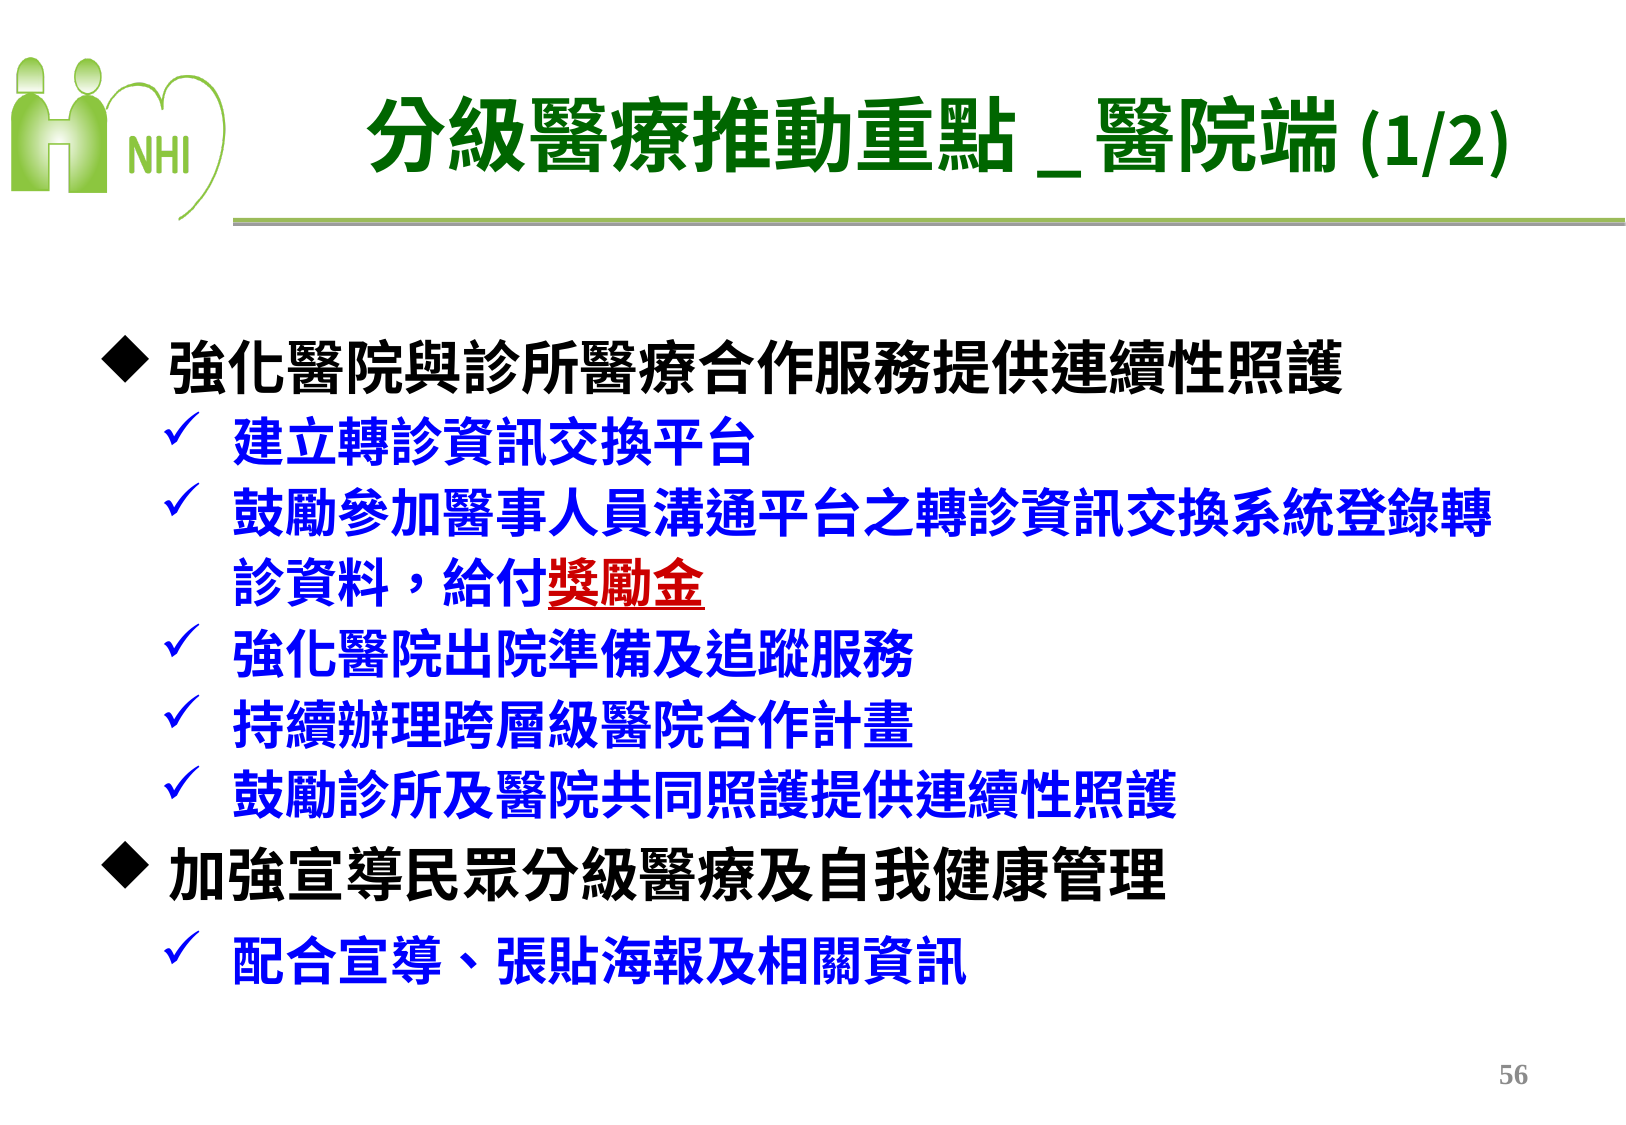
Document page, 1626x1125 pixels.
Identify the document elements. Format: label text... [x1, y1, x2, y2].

slide_number <編號> [1164, 1042, 1544, 1103]
title 分級醫療推動重點_醫院端(1/2) [81, 45, 1534, 220]
picture [0, 42, 233, 233]
list 強化醫院與診所醫療合作服務提供連續性照護 建立轉診資訊交換平台 鼓勵參加醫事人員溝通平台之轉診資訊交換系統登錄轉診資料，給付獎勵金 強化醫院出院準備及追蹤服務 持續辦理跨層級醫院合作計畫 鼓勵診所及醫院共同照護提供連續性照護 加強宣導民眾分級醫療及自我健康管理 配合宣導、張貼海報及相關資訊 [81, 262, 1544, 1005]
